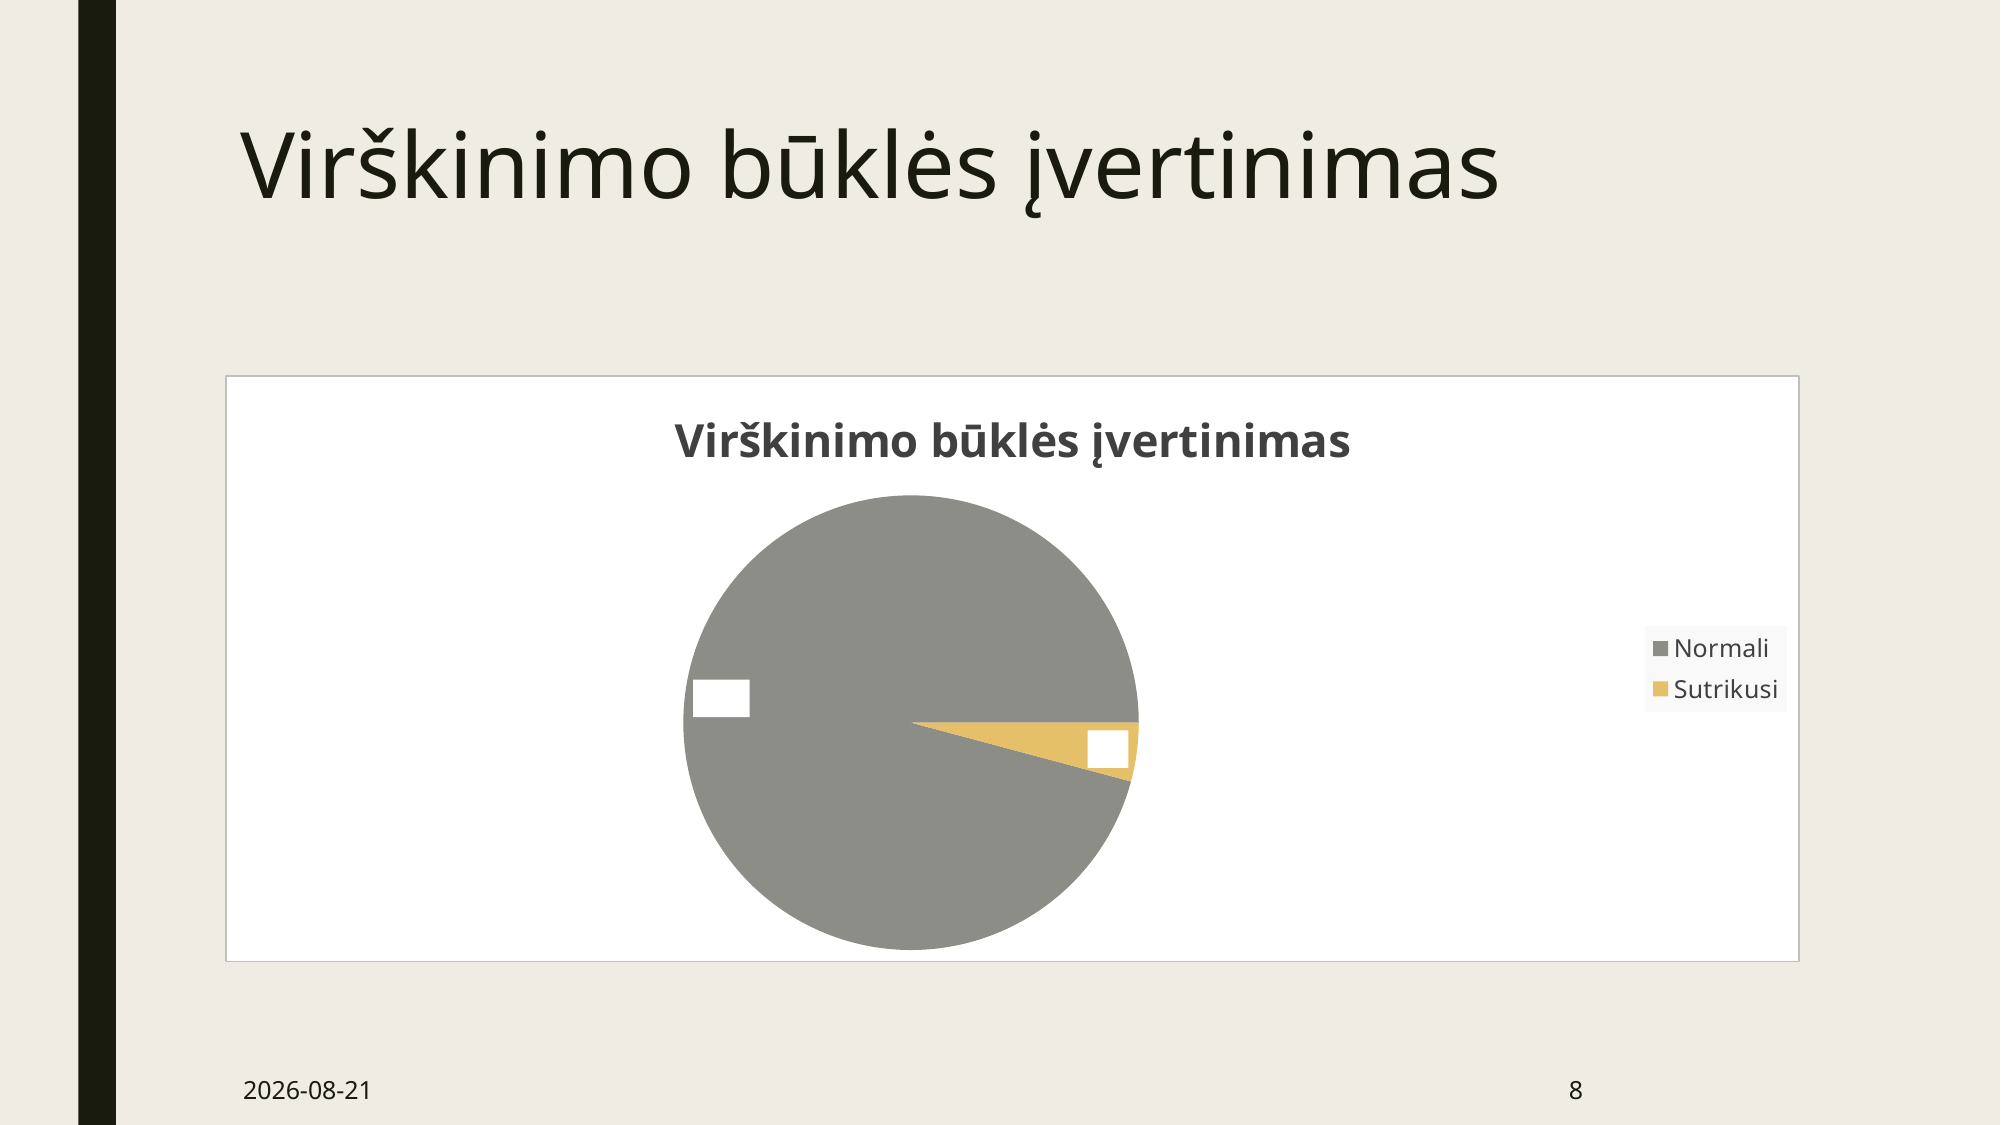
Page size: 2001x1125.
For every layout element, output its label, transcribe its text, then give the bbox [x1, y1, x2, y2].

text_box [228, 1058, 426, 1125]
title Virškinimo būklės įvertinimas [225, 112, 1801, 357]
chart [225, 375, 1801, 963]
text_box [1553, 1058, 1816, 1125]
